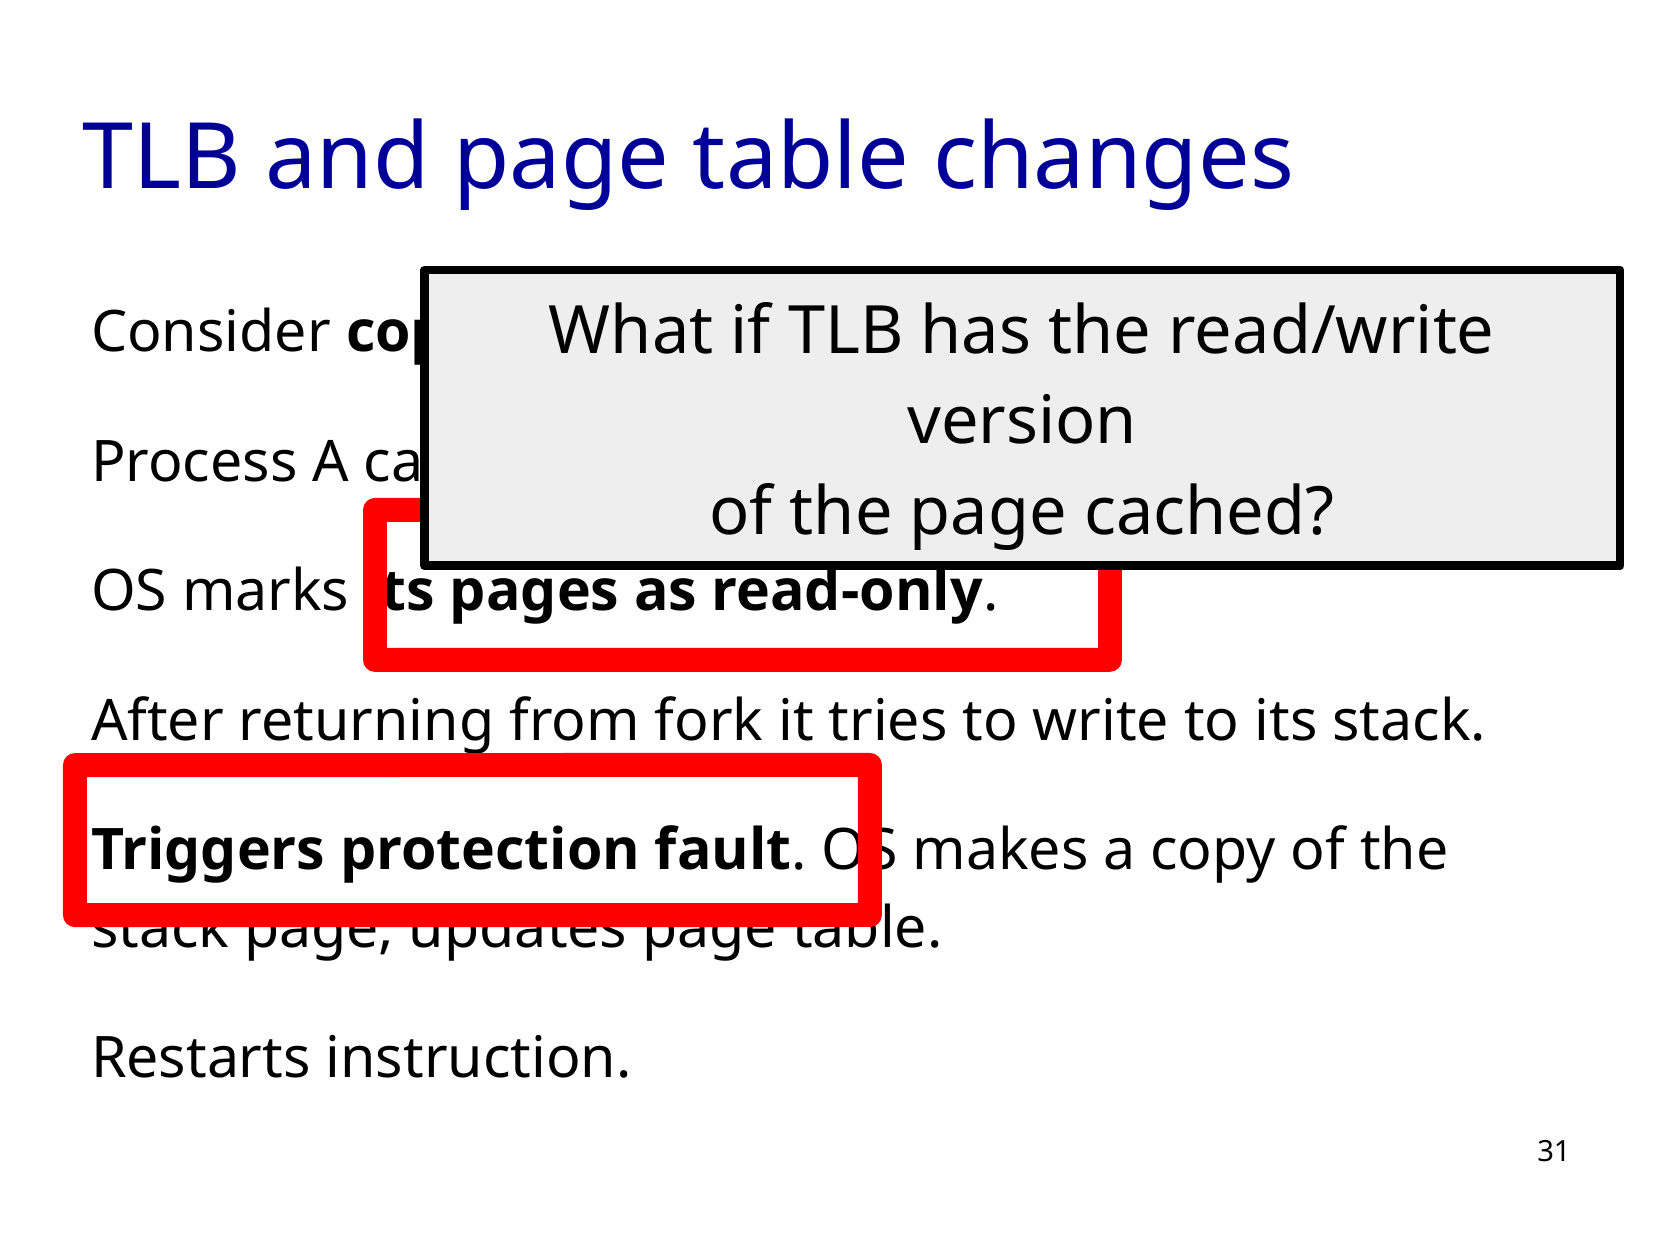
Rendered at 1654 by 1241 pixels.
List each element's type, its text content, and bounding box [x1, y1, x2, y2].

text_box What if TLB has the read/write version of the page cached? [424, 270, 1621, 442]
list Consider copy-on-write. Process A calls fork(). OS marks its pages as read-only. After returning from fork it tries to write to its stack. Triggers protection fault. OS makes a copy of the stack page, updates page table. Restarts instruction. [387, 522, 1098, 647]
title TLB and page table changes [82, 49, 1571, 257]
list Consider copy-on-write. Process A calls fork(). OS marks its pages as read-only. After returning from fork it tries to write to its stack. Triggers protection fault. OS makes a copy of the stack page, updates page table. Restarts instruction. [60, 290, 1571, 1096]
